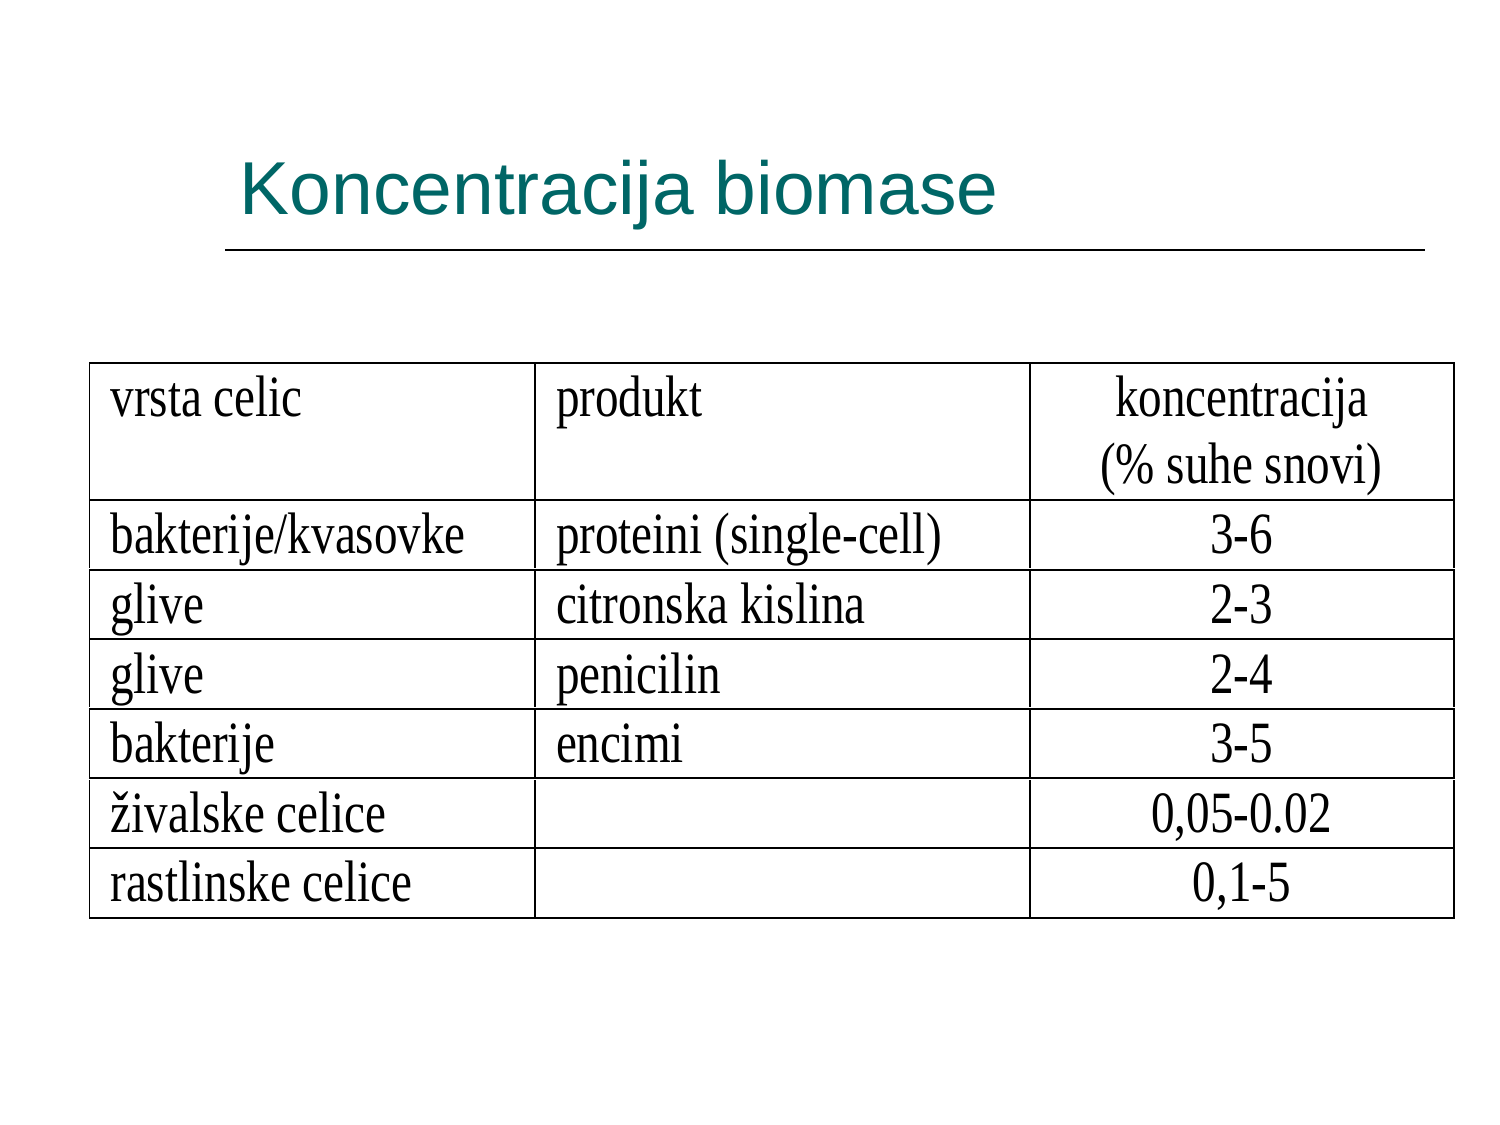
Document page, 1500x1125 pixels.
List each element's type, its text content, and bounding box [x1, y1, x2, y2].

title Koncentracija biomase [224, 49, 1425, 237]
text_box [88, 361, 1500, 988]
